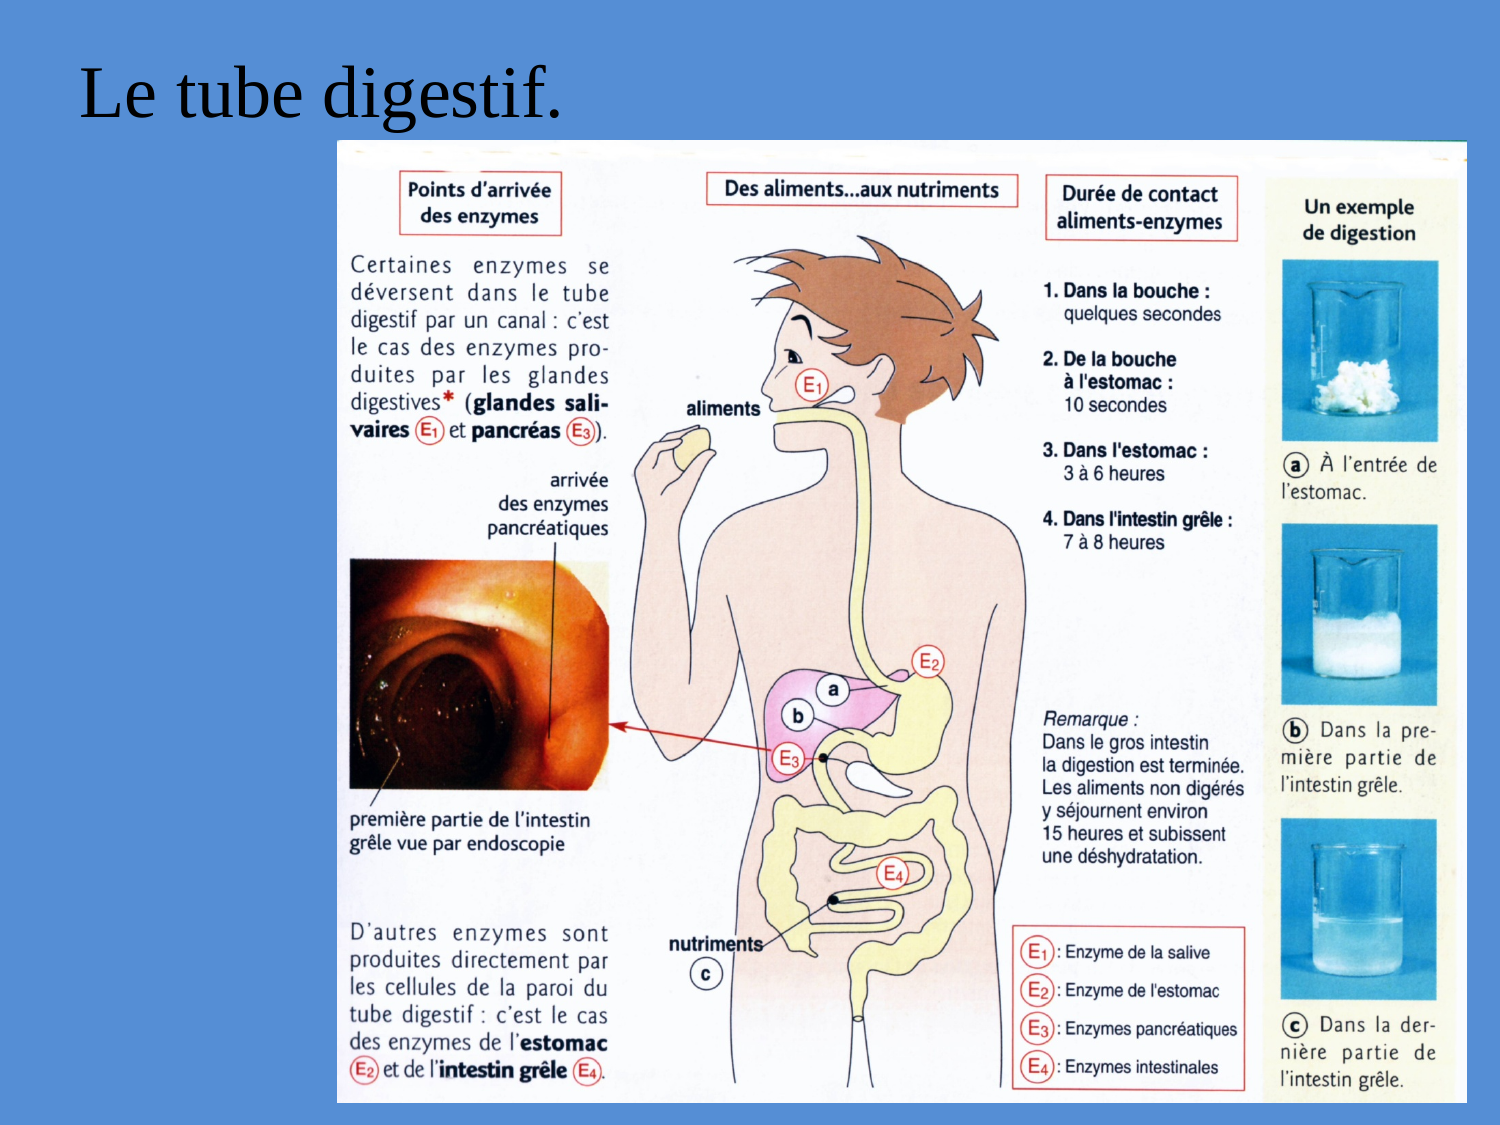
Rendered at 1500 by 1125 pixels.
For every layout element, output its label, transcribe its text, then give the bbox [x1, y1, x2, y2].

title Le tube digestif. [35, 35, 610, 141]
picture [337, 140, 1467, 1103]
